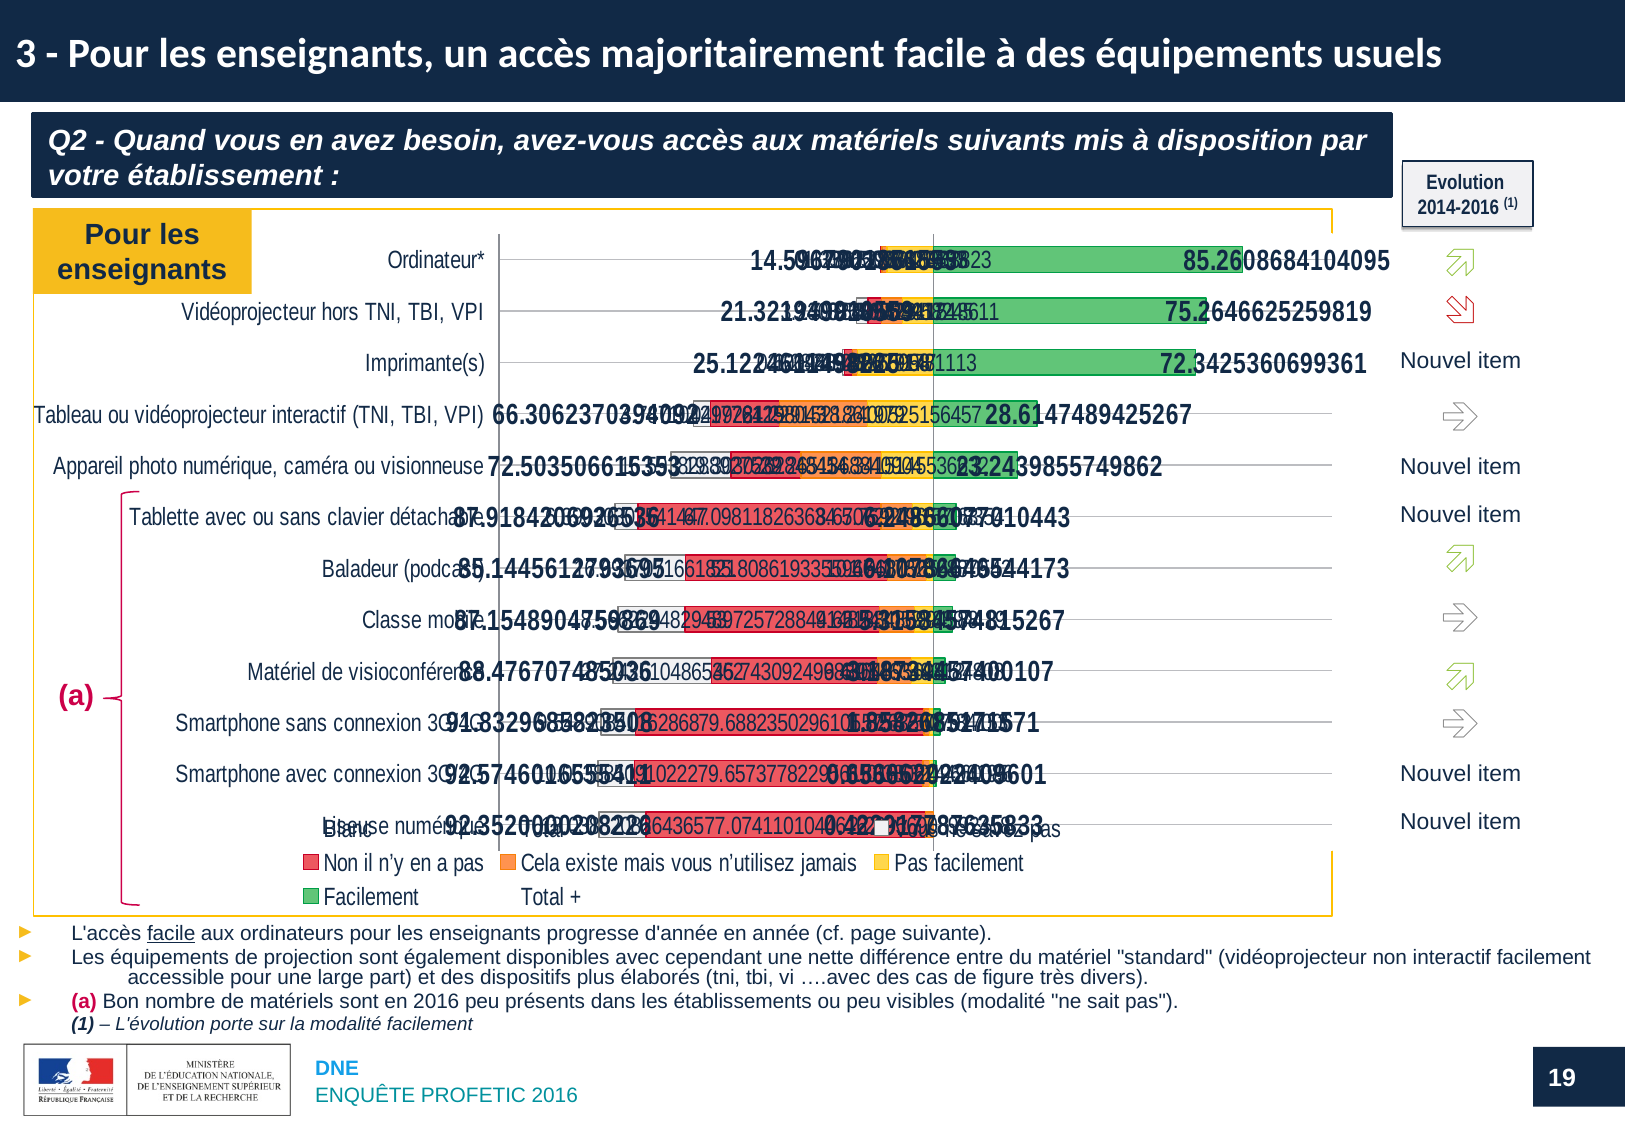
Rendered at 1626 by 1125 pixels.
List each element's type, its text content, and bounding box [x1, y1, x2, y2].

text_box Nouvel item [1385, 444, 1538, 488]
chart [32, 208, 1392, 916]
text_box Nouvel item [1385, 491, 1538, 535]
text_box Q2 - Quand vous en avez besoin, avez-vous accès aux matériels suivants mis à disposition par votre établissement : [33, 114, 1391, 196]
text_box Nouvel item [1385, 798, 1538, 842]
text_box Evolution 2014-2016 (1) [1402, 160, 1534, 227]
text_box Nouvel item [1385, 338, 1538, 382]
text_box  [1428, 278, 1495, 340]
text_box Pour les enseignants [32, 208, 252, 294]
text_box  [1425, 385, 1498, 444]
text_box  [1425, 586, 1498, 647]
list L'accès facile aux ordinateurs pour les enseignants progresse d'année en année (cf. page suivante). Les équipements de projection sont également disponibles avec cependant une nette différence entre du matériel "standard" (vidéoprojecteur non interactif facilement accessible pour une large part) et des dispositifs plus élaborés (tni, tbi, vi ….avec des cas de figure très divers). (a) Bon nombre de matériels sont en 2016 peu présents dans les établissements ou peu visibles (modalité "ne sait pas"). (1) – L'évolution porte sur la modalité facilement [0, 916, 1625, 1047]
text_box Nouvel item [1385, 751, 1538, 795]
text_box  [1425, 692, 1498, 751]
text_box (a) [43, 668, 110, 720]
text_box 19 [1533, 1046, 1625, 1107]
text_box  [1428, 231, 1495, 278]
title 3 - Pour les enseignants, un accès majoritairement facile à des équipements usuels [0, 0, 1625, 102]
text_box  [1428, 645, 1495, 692]
text_box  [1428, 527, 1495, 586]
